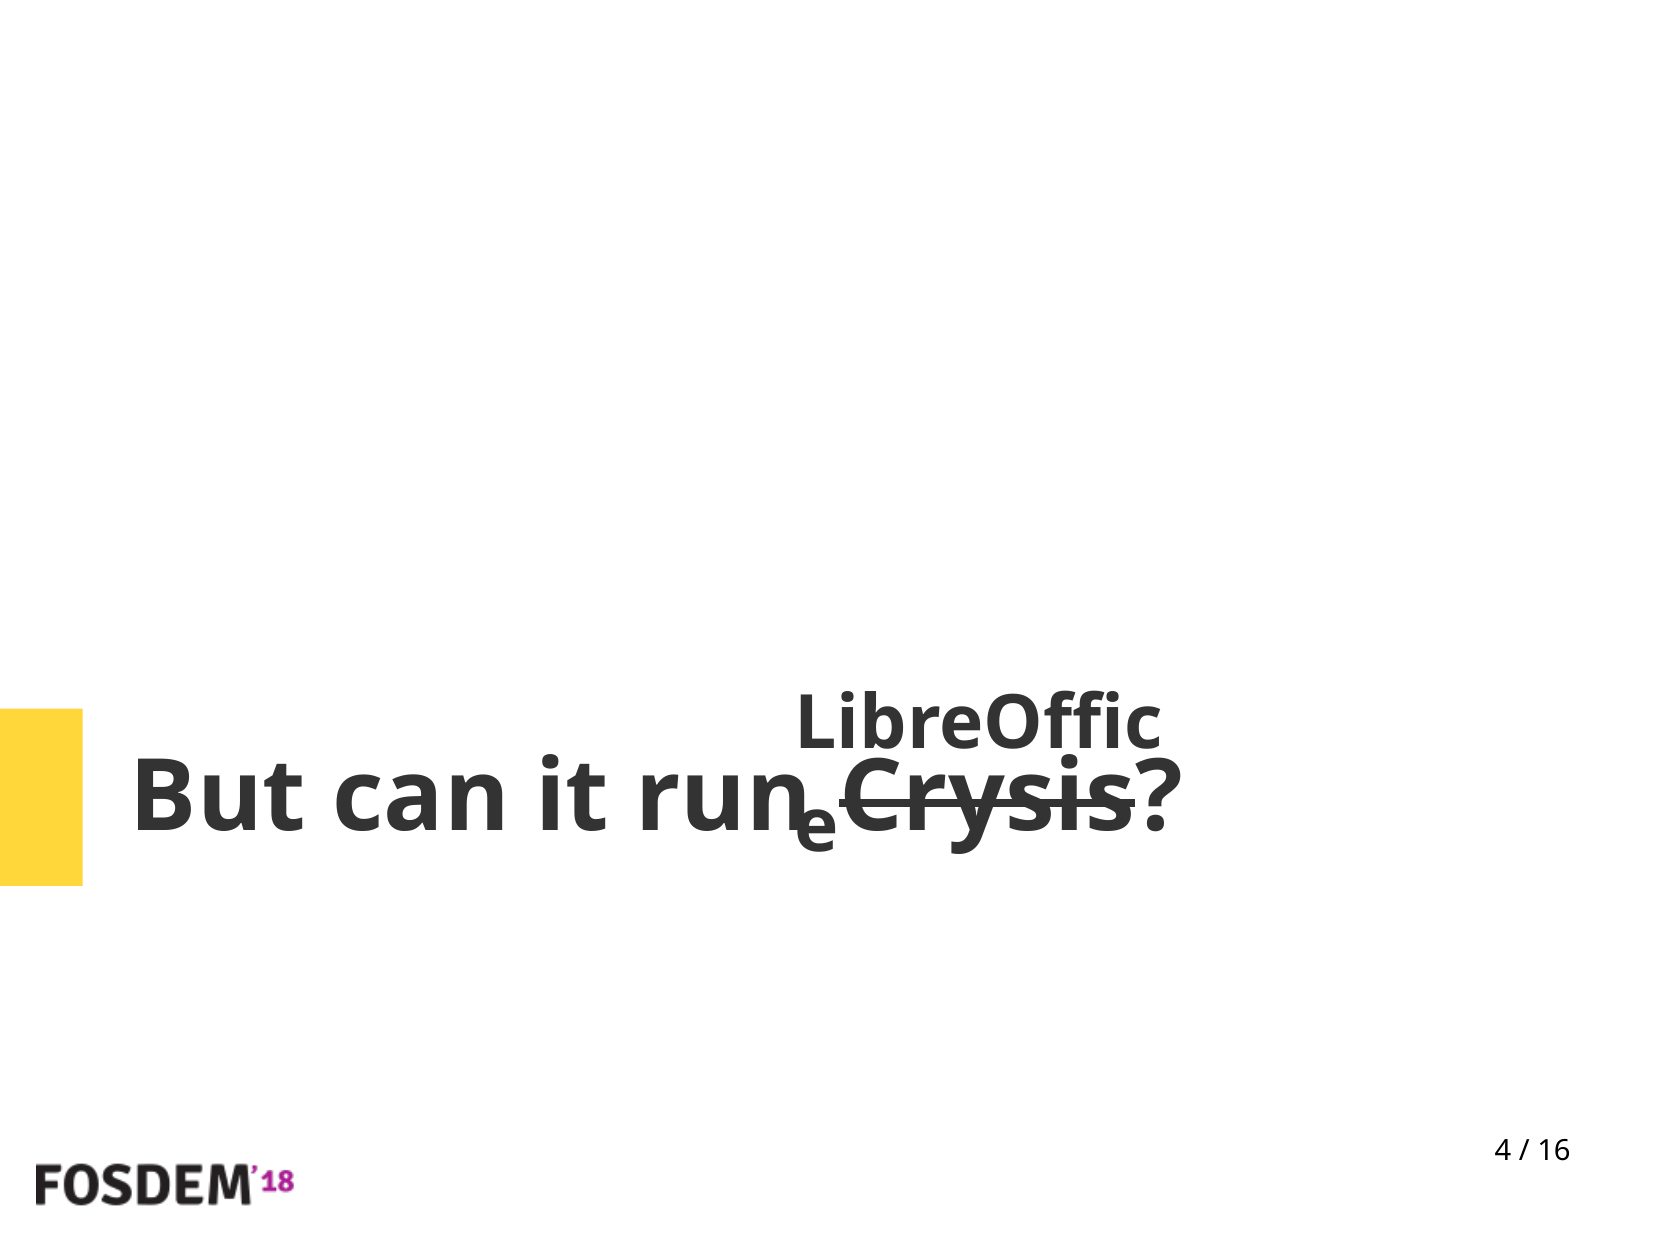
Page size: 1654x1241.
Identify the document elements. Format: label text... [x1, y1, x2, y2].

text_box LibreOffice [779, 661, 1217, 768]
picture [36, 1145, 308, 1223]
title But can it run Crysis? [129, 655, 1536, 928]
